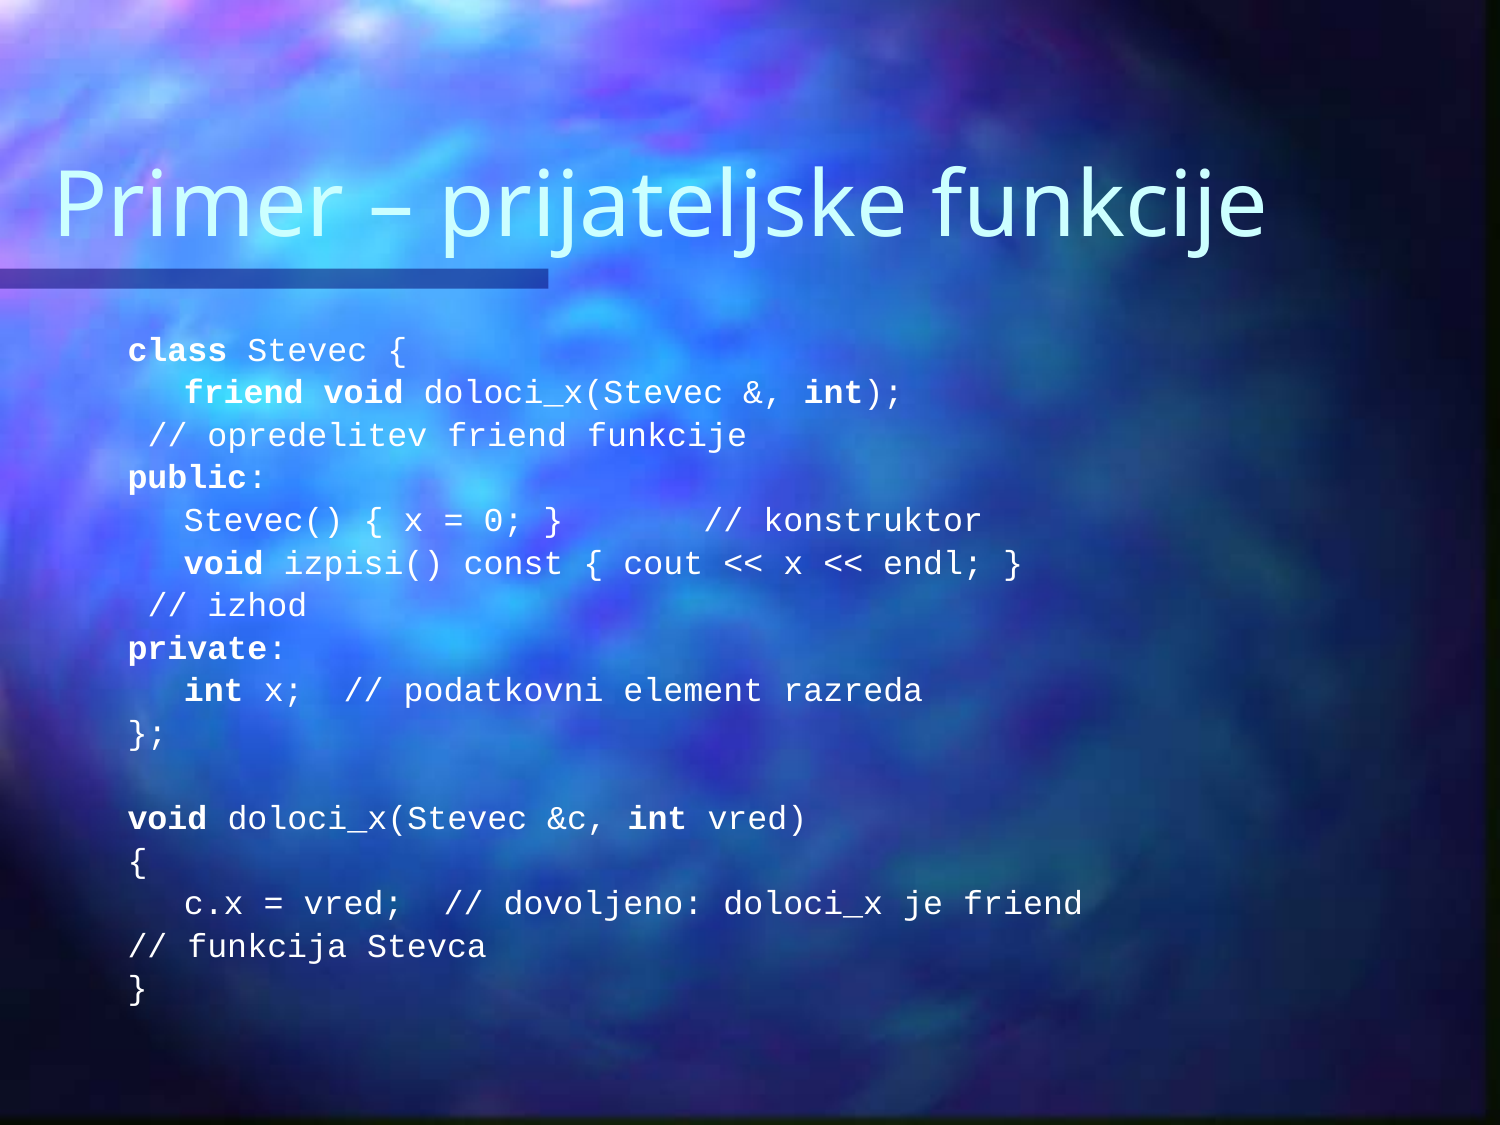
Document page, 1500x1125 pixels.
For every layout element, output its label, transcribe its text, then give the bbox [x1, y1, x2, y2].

picture [0, 0, 1500, 1125]
list class Stevec { friend void doloci_x(Stevec &, int); // opredelitev friend funkcije public: Stevec() { x = 0; } // konstruktor void izpisi() const { cout << x << endl; } // izhod private: int x; // podatkovni element razreda }; void doloci_x(Stevec &c, int vred) { c.x = vred; // dovoljeno: doloci_x je friend // funkcija Stevca } [112, 324, 1388, 1000]
title Primer – prijateljske funkcije [37, 75, 1313, 263]
